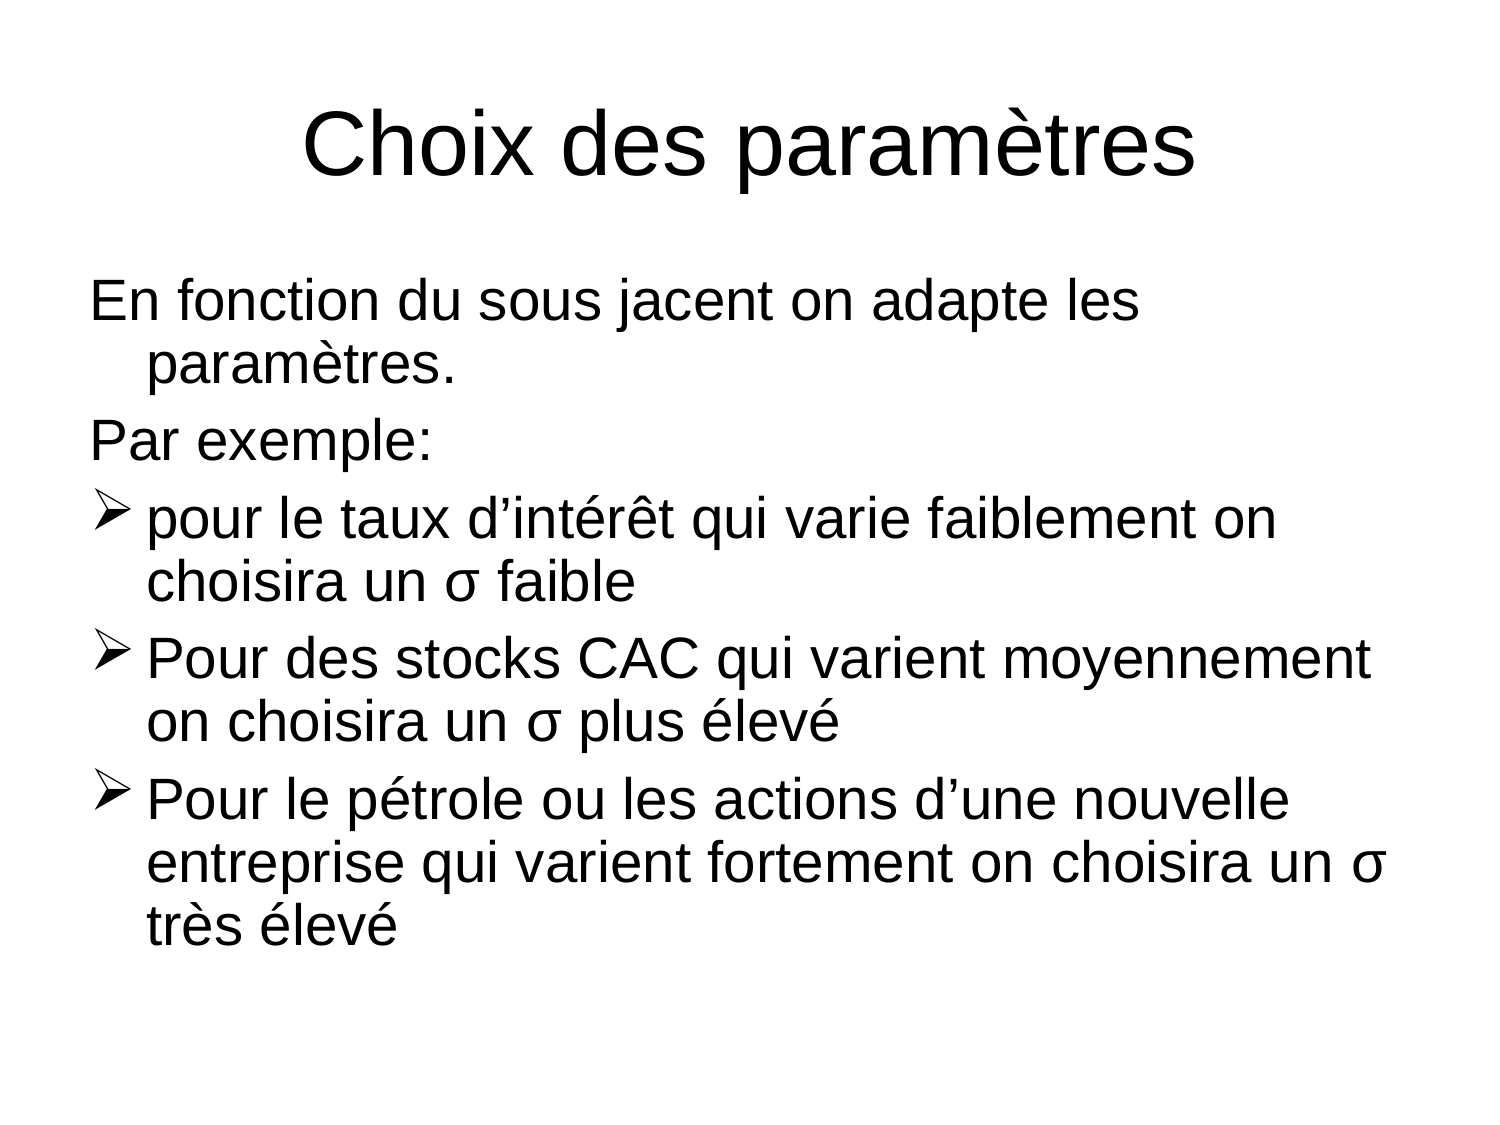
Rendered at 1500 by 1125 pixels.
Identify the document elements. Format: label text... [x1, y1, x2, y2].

list En fonction du sous jacent on adapte les paramètres. Par exemple: pour le taux d’intérêt qui varie faiblement on choisira un σ faible Pour des stocks CAC qui varient moyennement on choisira un σ plus élevé Pour le pétrole ou les actions d’une nouvelle entreprise qui varient fortement on choisira un σ très élevé [75, 262, 1426, 1006]
title Choix des paramètres [75, 45, 1426, 233]
